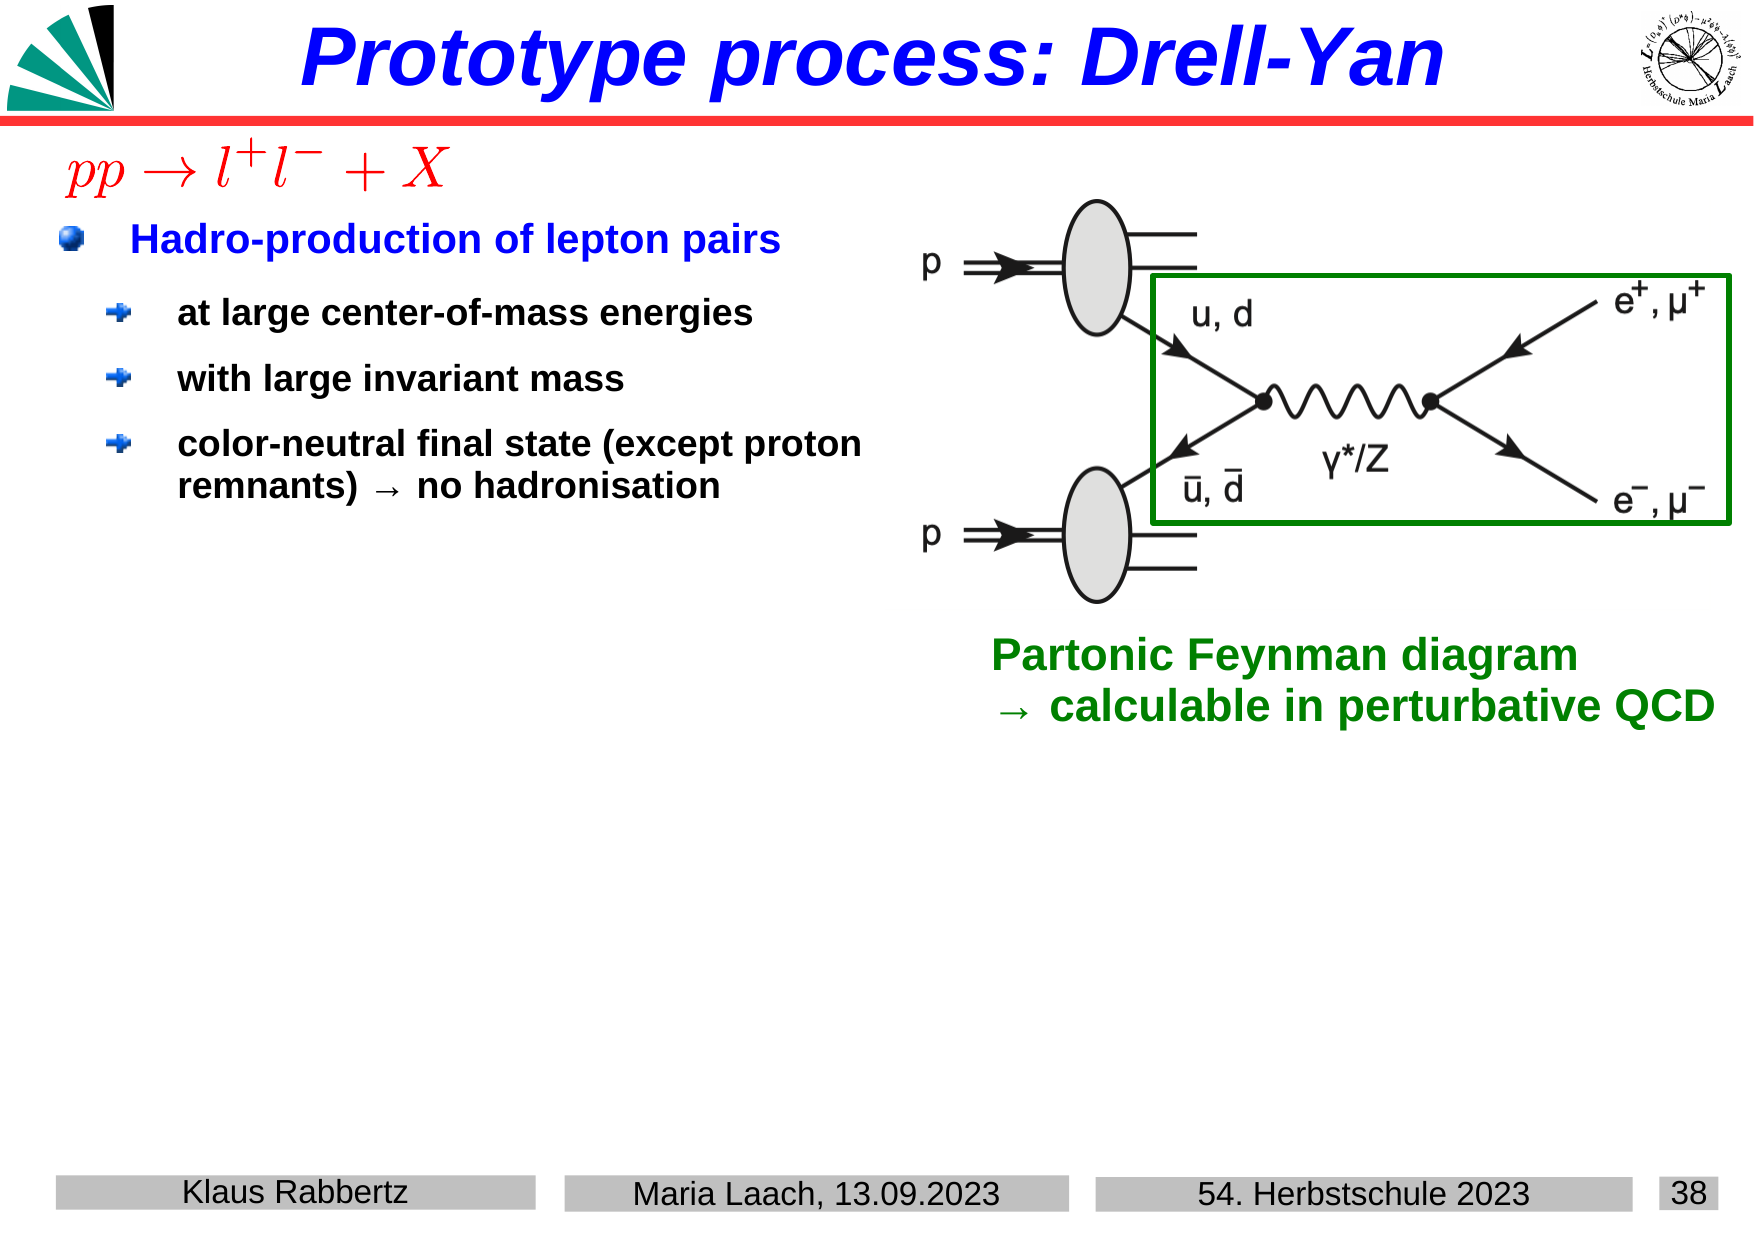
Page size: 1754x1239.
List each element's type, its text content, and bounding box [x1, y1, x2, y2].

title Prototype process: Drell-Yan [129, 0, 1617, 114]
text_box Partonic Feynman diagram → calculable in perturbative QCD [979, 622, 1729, 738]
text_box [64, 137, 454, 198]
picture [1156, 278, 1711, 520]
picture [7, 5, 114, 112]
picture [1641, 11, 1741, 106]
list Hadro-production of lepton pairs at large center-of-mass energies with large invariant mass color-neutral final state (except proton remnants) → no hadronisation [47, 215, 866, 529]
picture [885, 194, 1711, 611]
